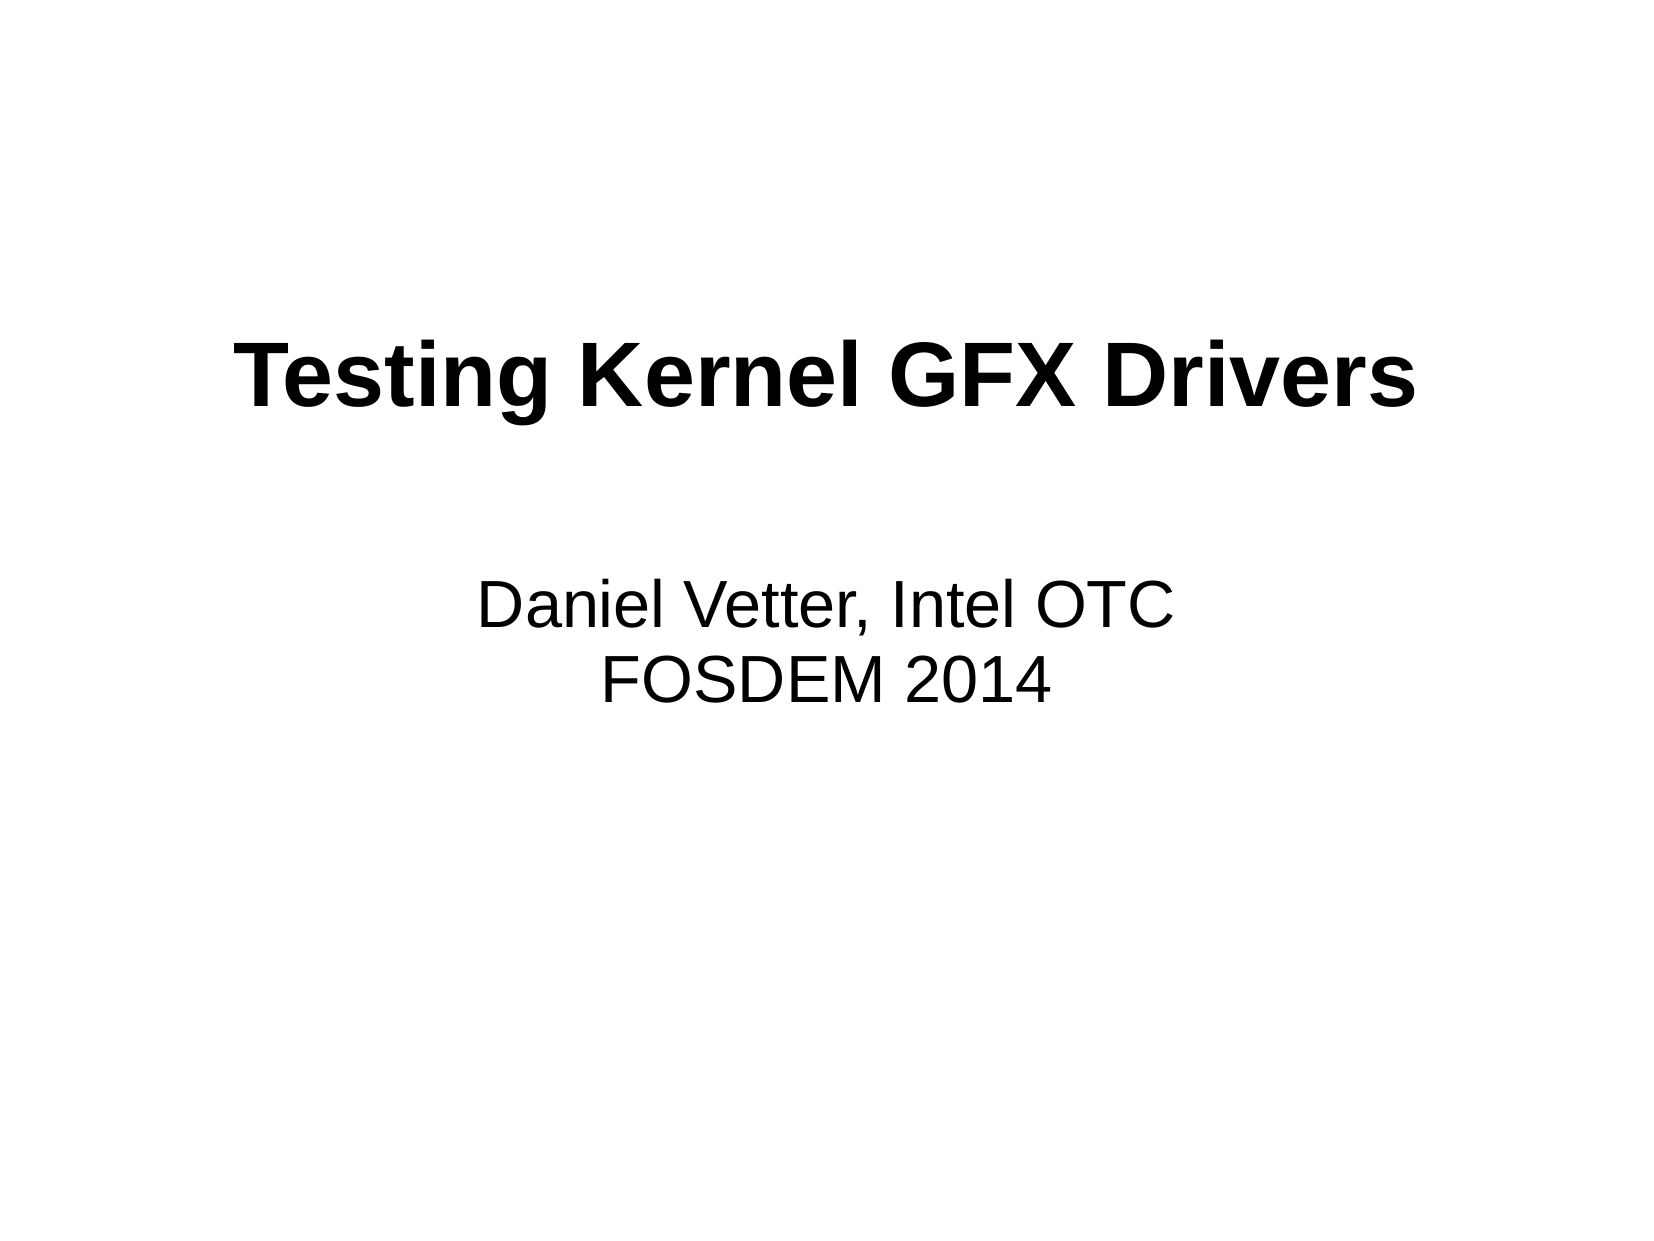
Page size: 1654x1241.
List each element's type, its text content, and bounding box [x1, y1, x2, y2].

subtitle Daniel Vetter, Intel OTC FOSDEM 2014 [82, 516, 1571, 768]
title Testing Kernel GFX Drivers [82, 271, 1571, 479]
